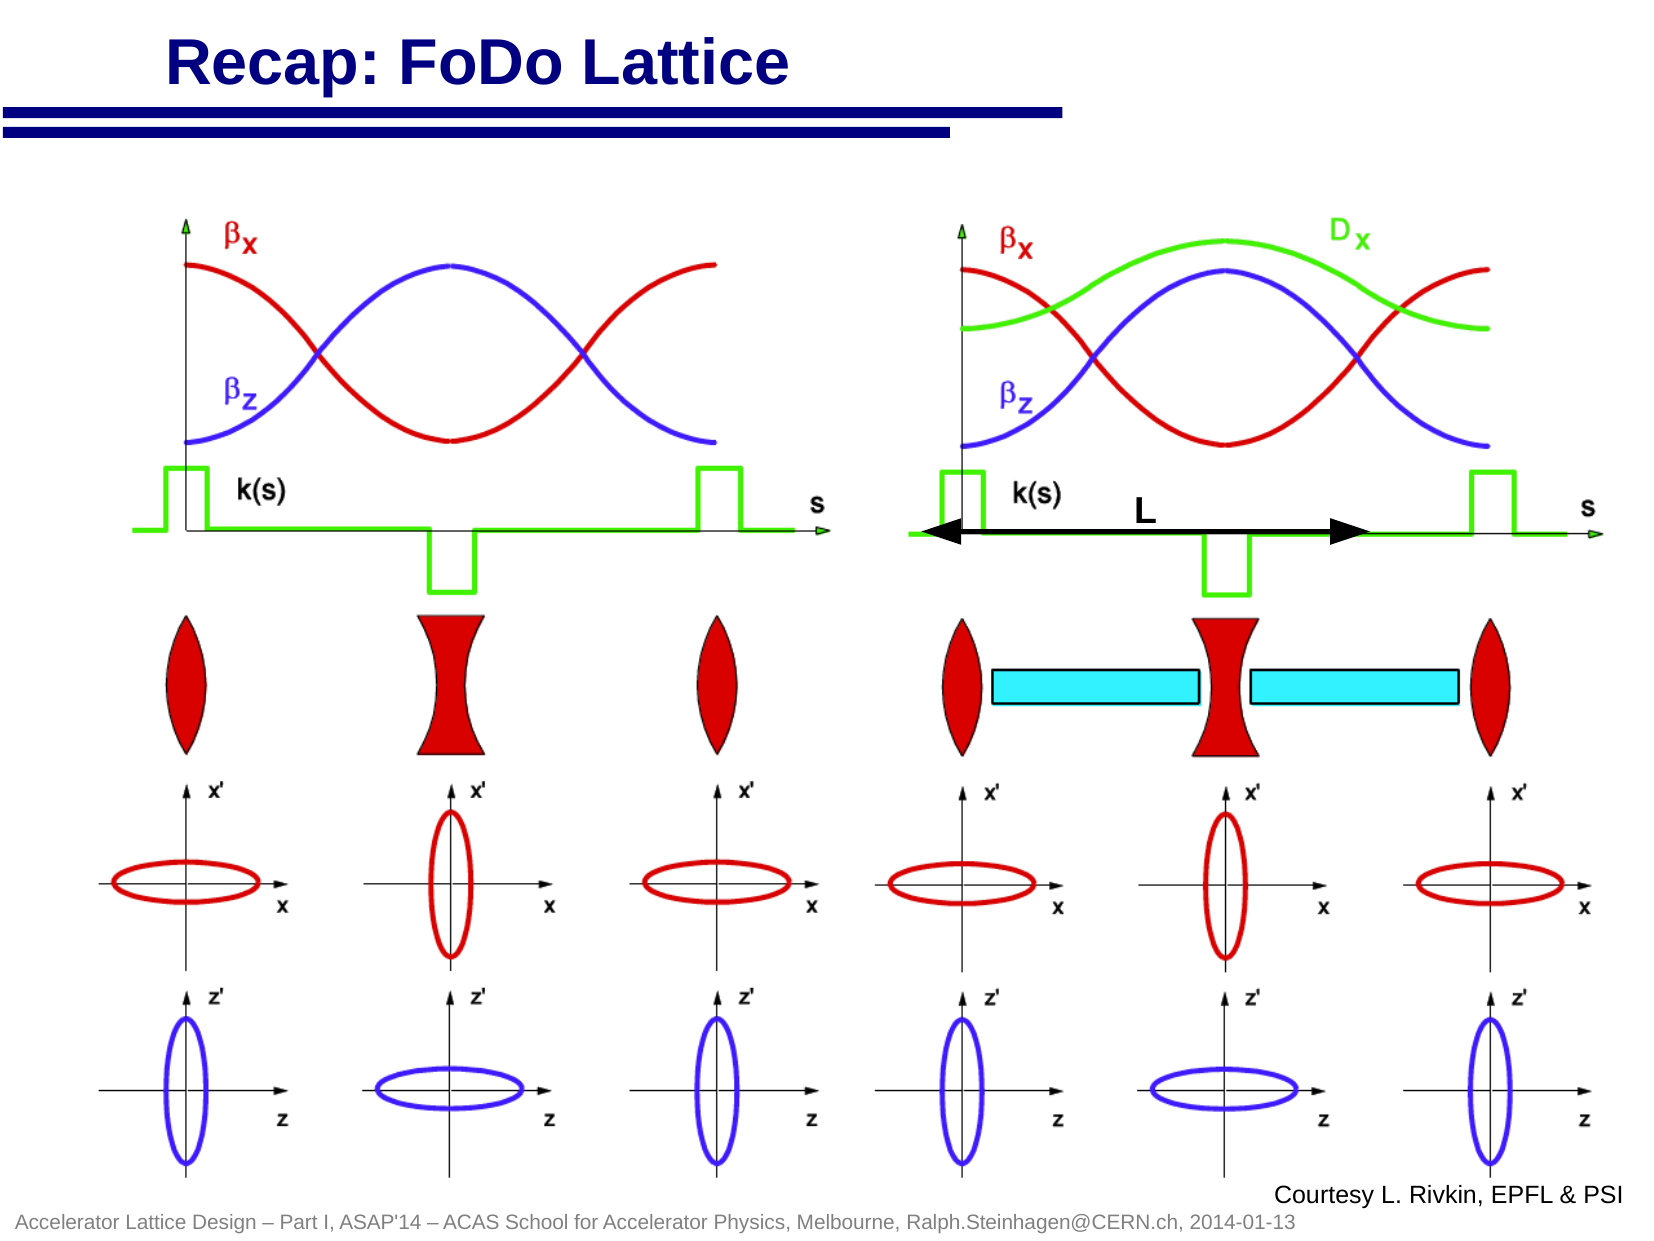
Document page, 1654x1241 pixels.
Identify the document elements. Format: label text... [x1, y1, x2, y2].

picture [64, 192, 1628, 1205]
text_box Courtesy L. Rivkin, EPFL & PSI [1259, 1173, 1639, 1217]
title Recap: FoDo Lattice [165, 0, 1323, 124]
